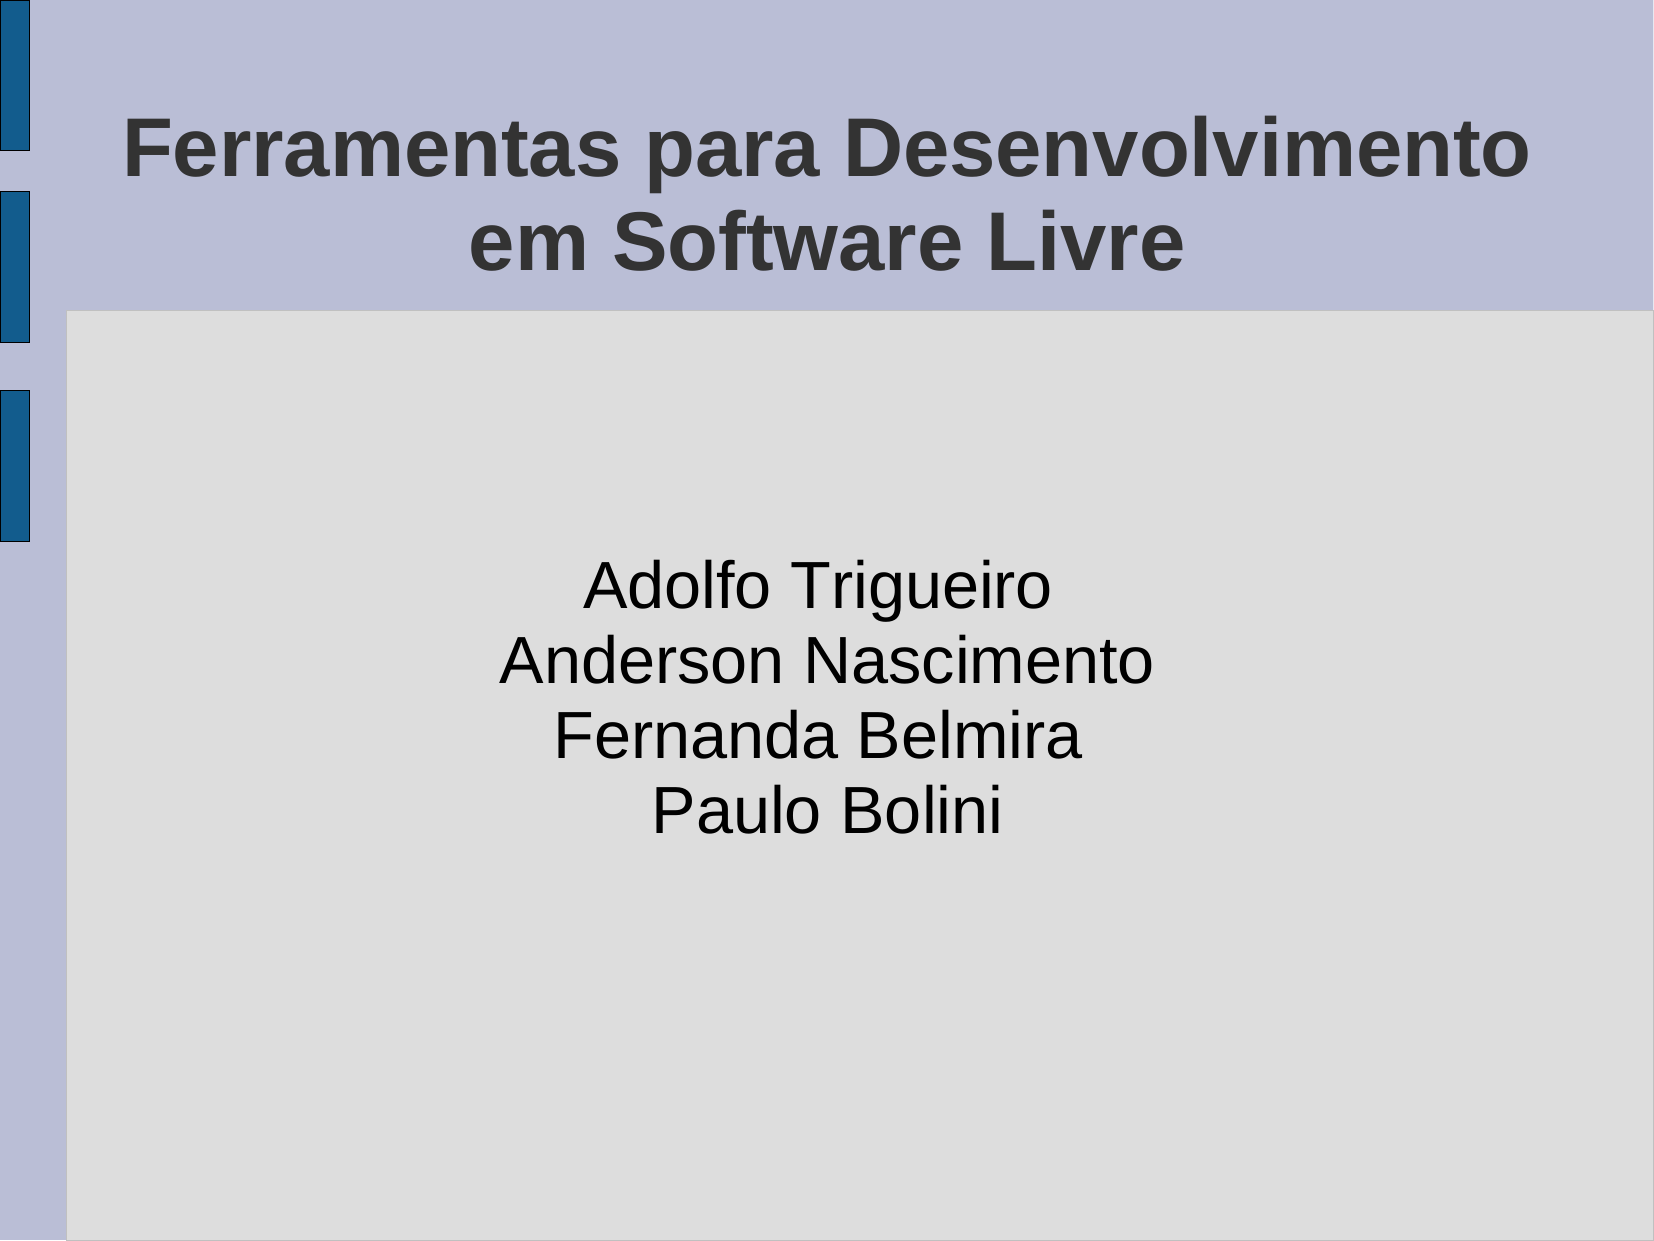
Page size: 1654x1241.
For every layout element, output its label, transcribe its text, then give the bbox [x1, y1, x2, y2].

title Ferramentas para Desenvolvimento em Software Livre [121, 91, 1534, 299]
subtitle Adolfo Trigueiro Anderson Nascimento Fernanda Belmira Paulo Bolini [121, 344, 1534, 1127]
